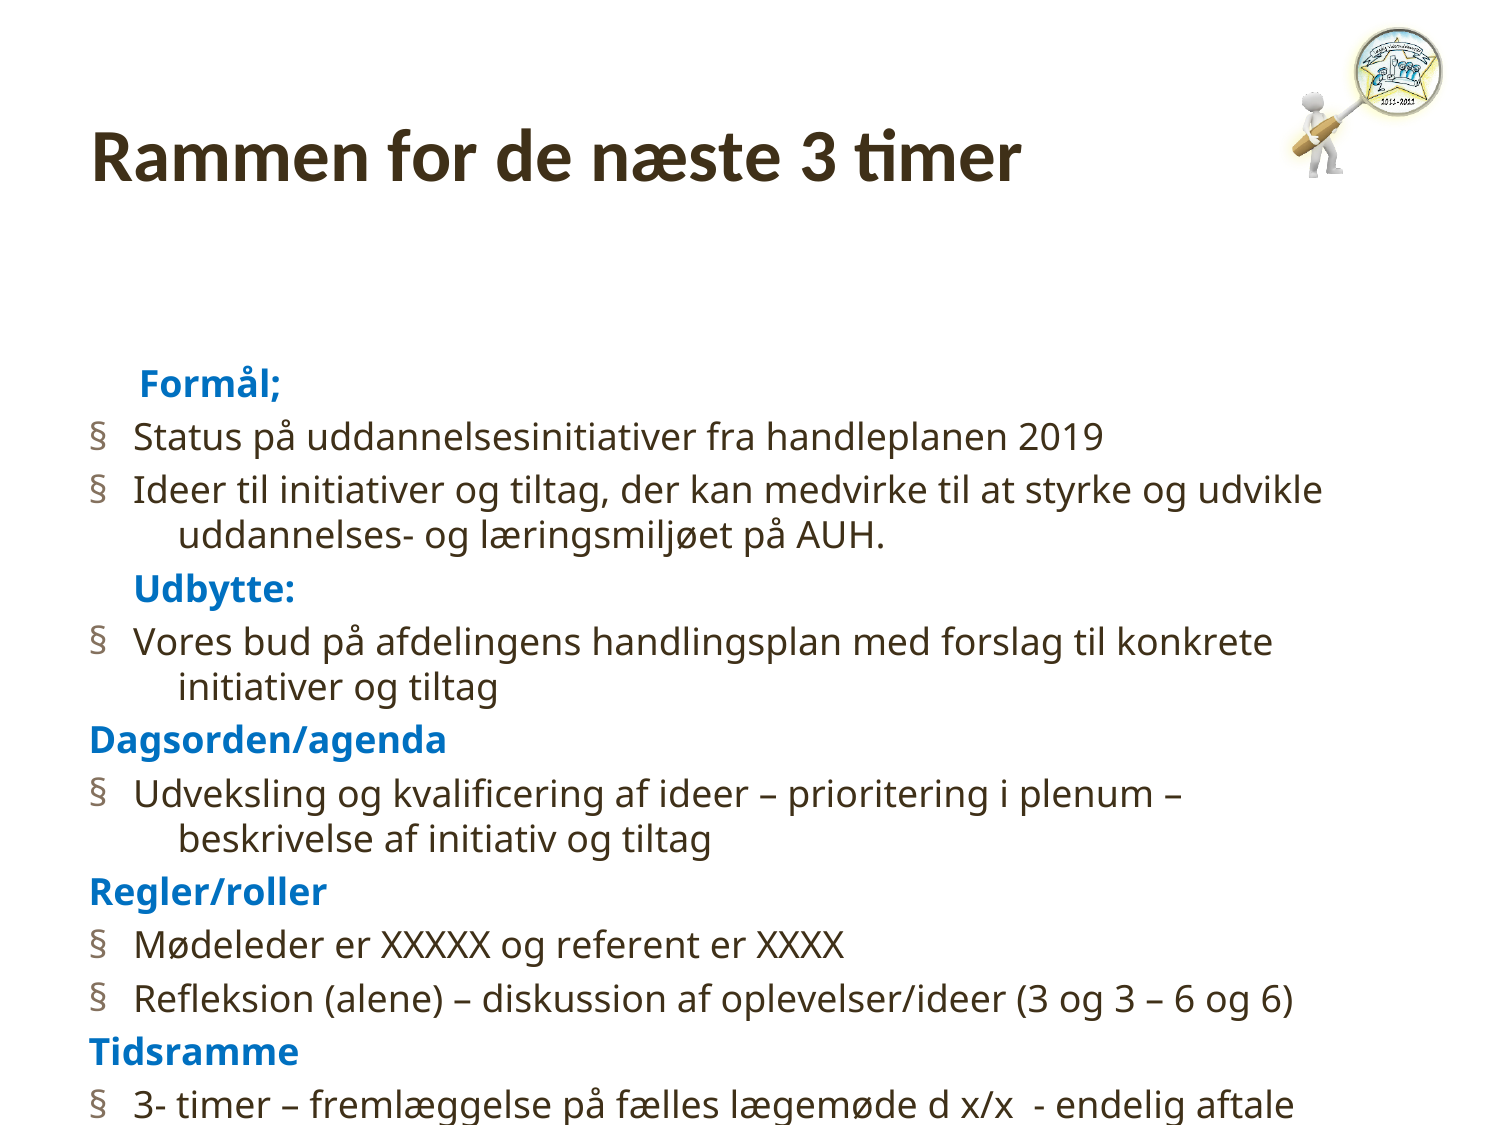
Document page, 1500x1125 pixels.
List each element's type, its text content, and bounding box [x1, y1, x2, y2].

title Rammen for de næste 3 timer [91, 8, 1444, 197]
list Formål; Status på uddannelsesinitiativer fra handleplanen 2019 Ideer til initiativer og tiltag, der kan medvirke til at styrke og udvikle uddannelses- og læringsmiljøet på AUH. Udbytte: Vores bud på afdelingens handlingsplan med forslag til konkrete initiativer og tiltag Dagsorden/agenda Udveksling og kvalificering af ideer – prioritering i plenum – beskrivelse af initiativ og tiltag Regler/roller Mødeleder er XXXXX og referent er XXXX Refleksion (alene) – diskussion af oplevelser/ideer (3 og 3 – 6 og 6) Tidsramme 3- timer – fremlæggelse på fælles lægemøde d x/x - endelig aftale [88, 252, 1359, 886]
picture [1279, 14, 1462, 197]
